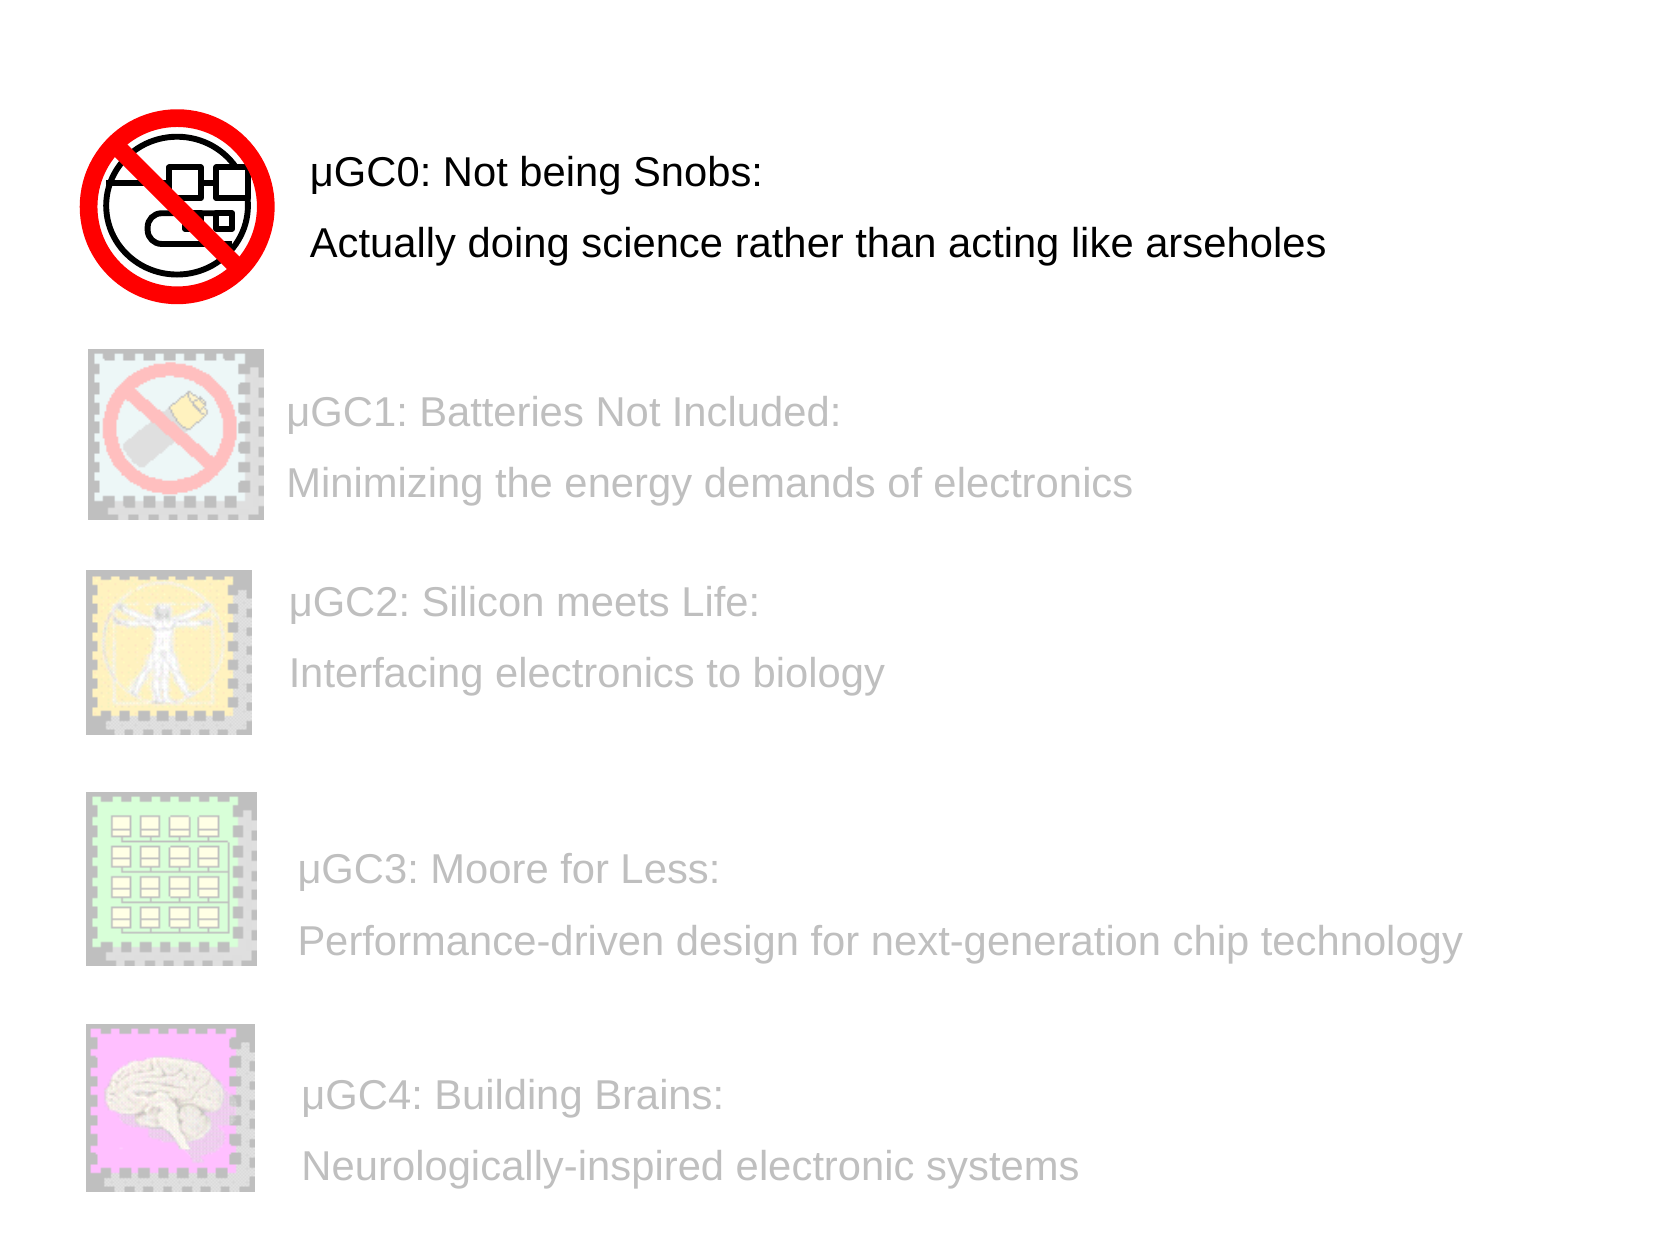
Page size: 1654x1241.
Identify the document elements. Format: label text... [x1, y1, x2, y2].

text_box [197, 167, 248, 244]
text_box [169, 167, 201, 199]
text_box μGC0: Not being Snobs: Actually doing science rather than acting like arseholes [295, 140, 1622, 274]
text_box [235, 198, 256, 255]
text_box [147, 213, 200, 244]
text_box [29, 324, 1625, 1211]
